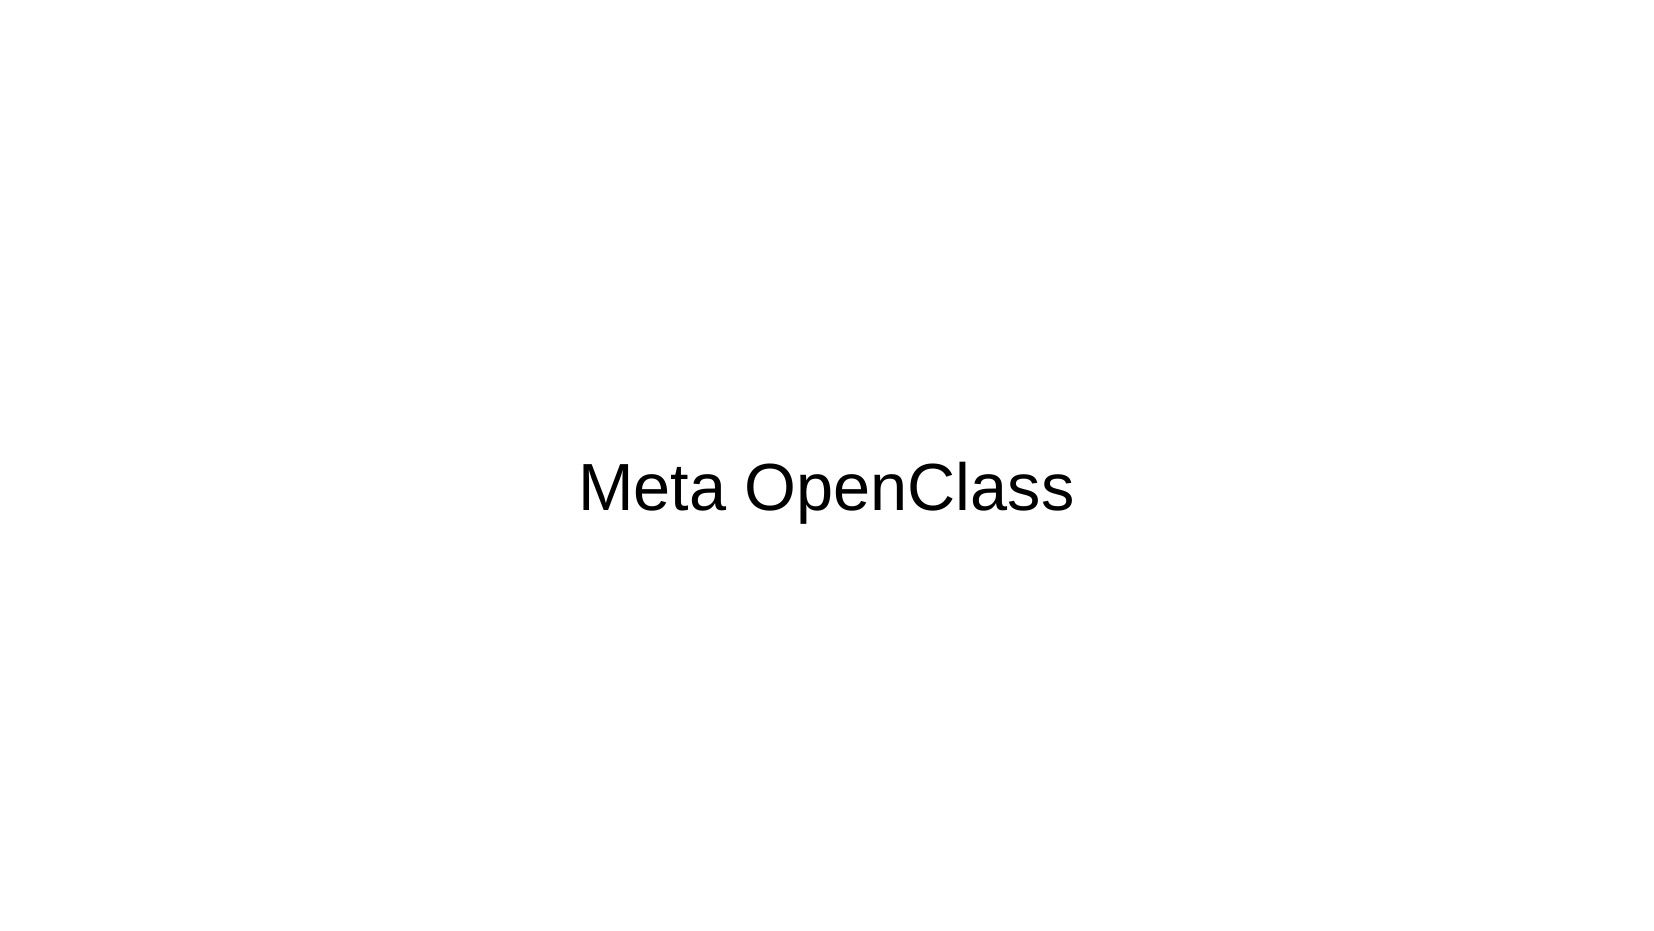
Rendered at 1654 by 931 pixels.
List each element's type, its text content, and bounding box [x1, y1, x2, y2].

subtitle Meta OpenClass [82, 217, 1571, 758]
